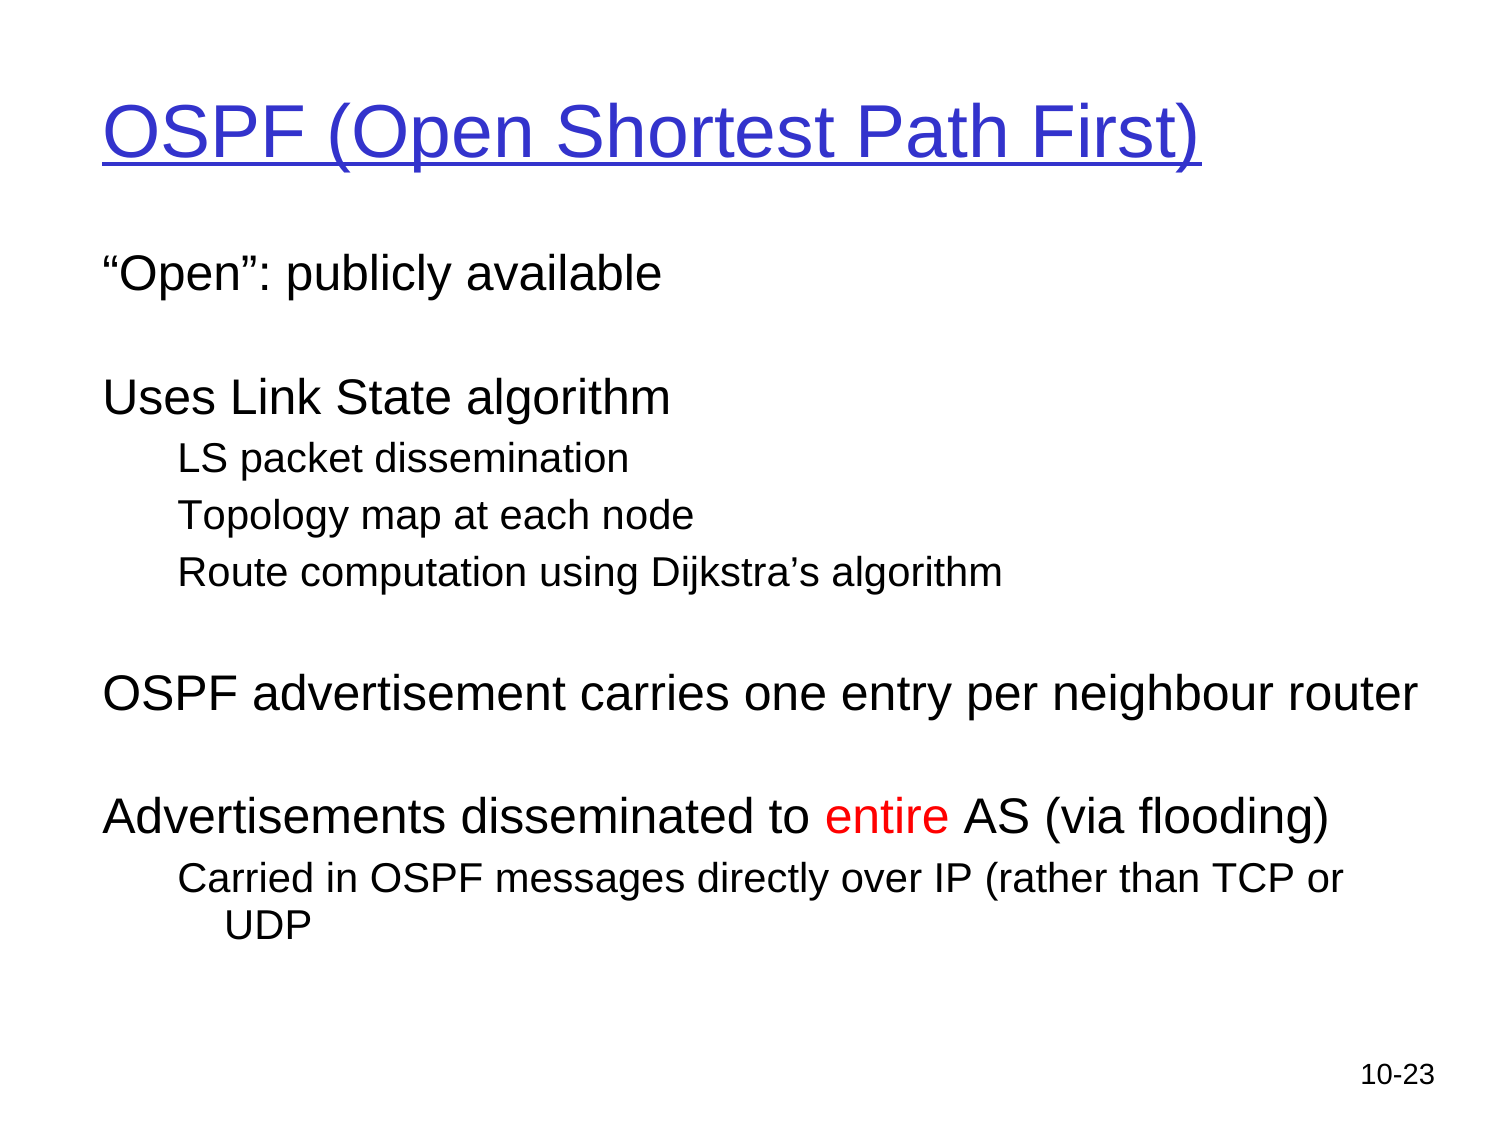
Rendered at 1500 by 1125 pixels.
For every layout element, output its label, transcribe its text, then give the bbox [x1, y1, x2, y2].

title OSPF (Open Shortest Path First) [87, 37, 1363, 225]
list “Open”: publicly available Uses Link State algorithm LS packet dissemination Topology map at each node Route computation using Dijkstra’s algorithm OSPF advertisement carries one entry per neighbour router Advertisements disseminated to entire AS (via flooding) Carried in OSPF messages directly over IP (rather than TCP or UDP [87, 237, 1438, 1075]
